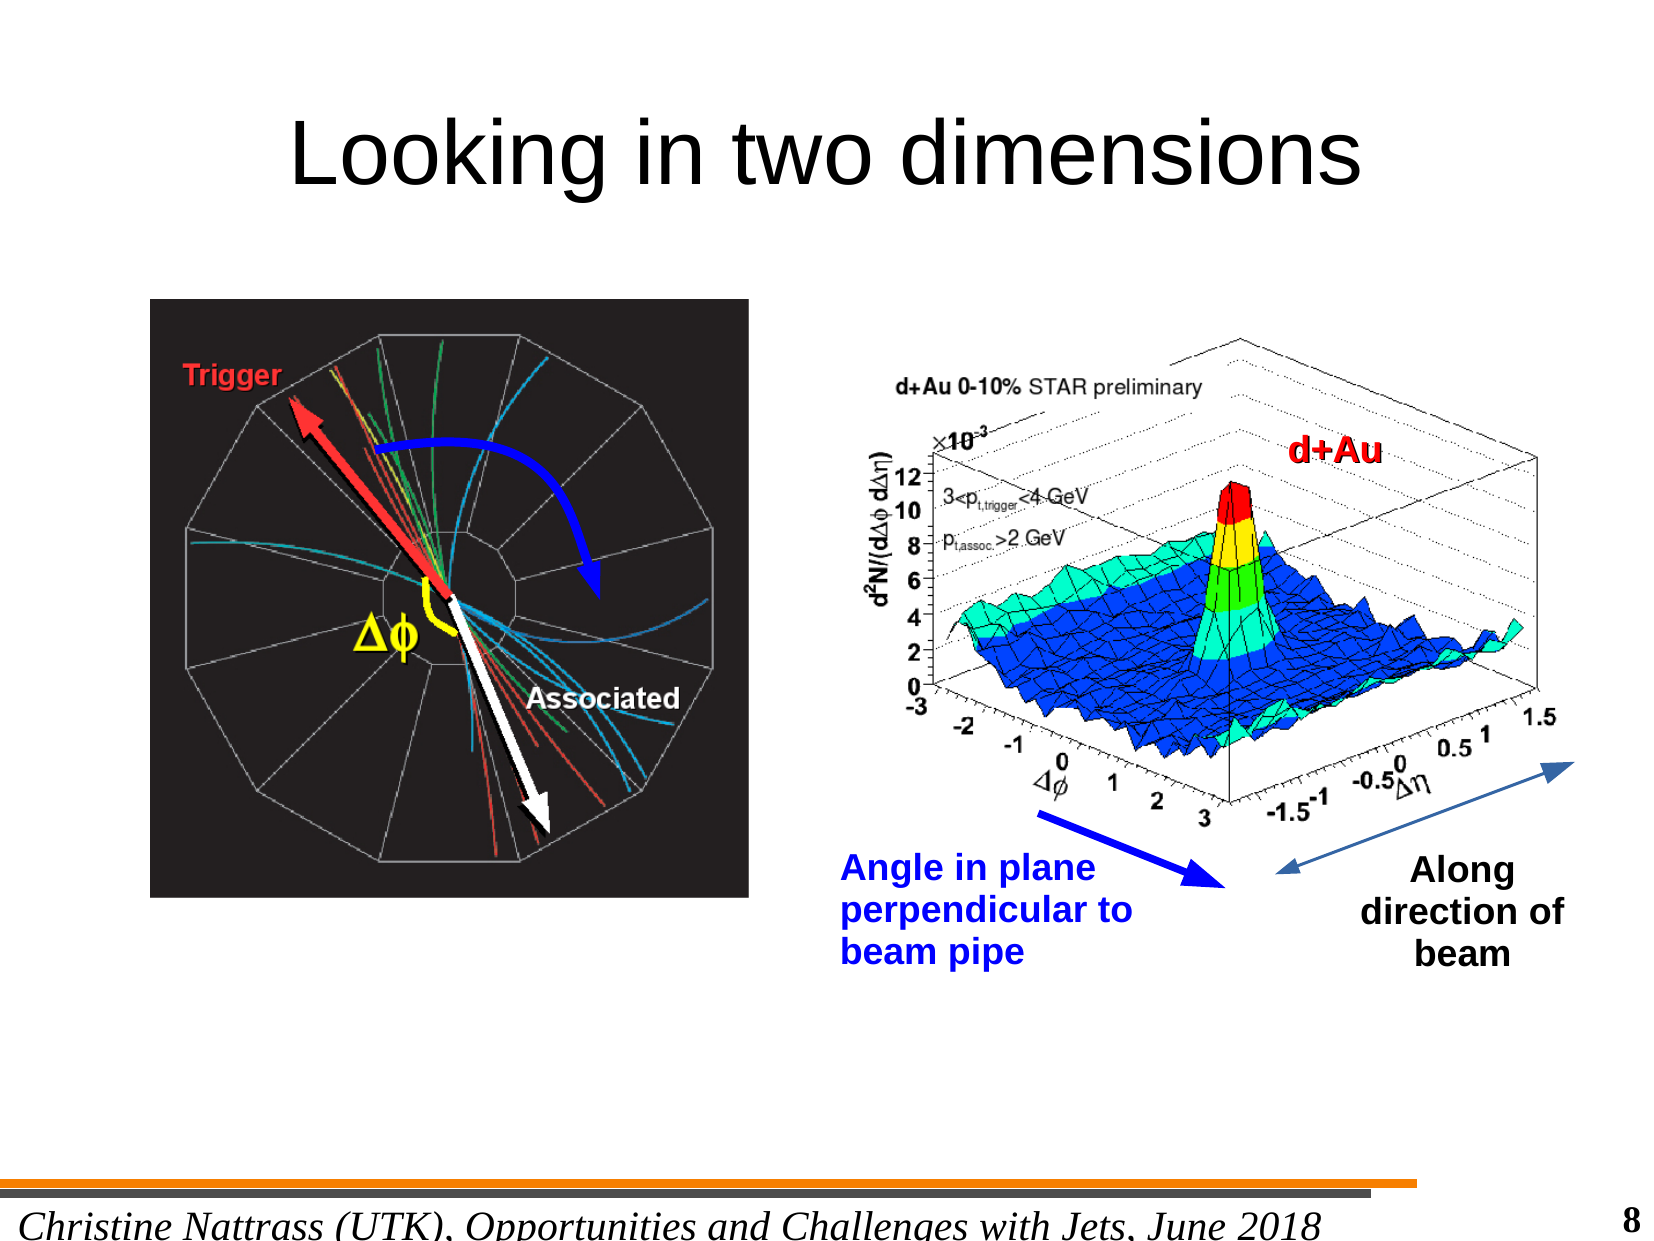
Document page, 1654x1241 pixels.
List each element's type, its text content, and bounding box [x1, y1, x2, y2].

text_box [126, 280, 776, 920]
text_box Along direction of beam [1312, 840, 1613, 982]
text_box Angle in plane perpendicular to beam pipe [825, 838, 1201, 980]
picture [1374, 762, 1576, 840]
picture [862, 323, 1576, 859]
picture [150, 299, 751, 900]
text_box d+Au [1272, 420, 1461, 480]
title Looking in two dimensions [82, 49, 1571, 257]
